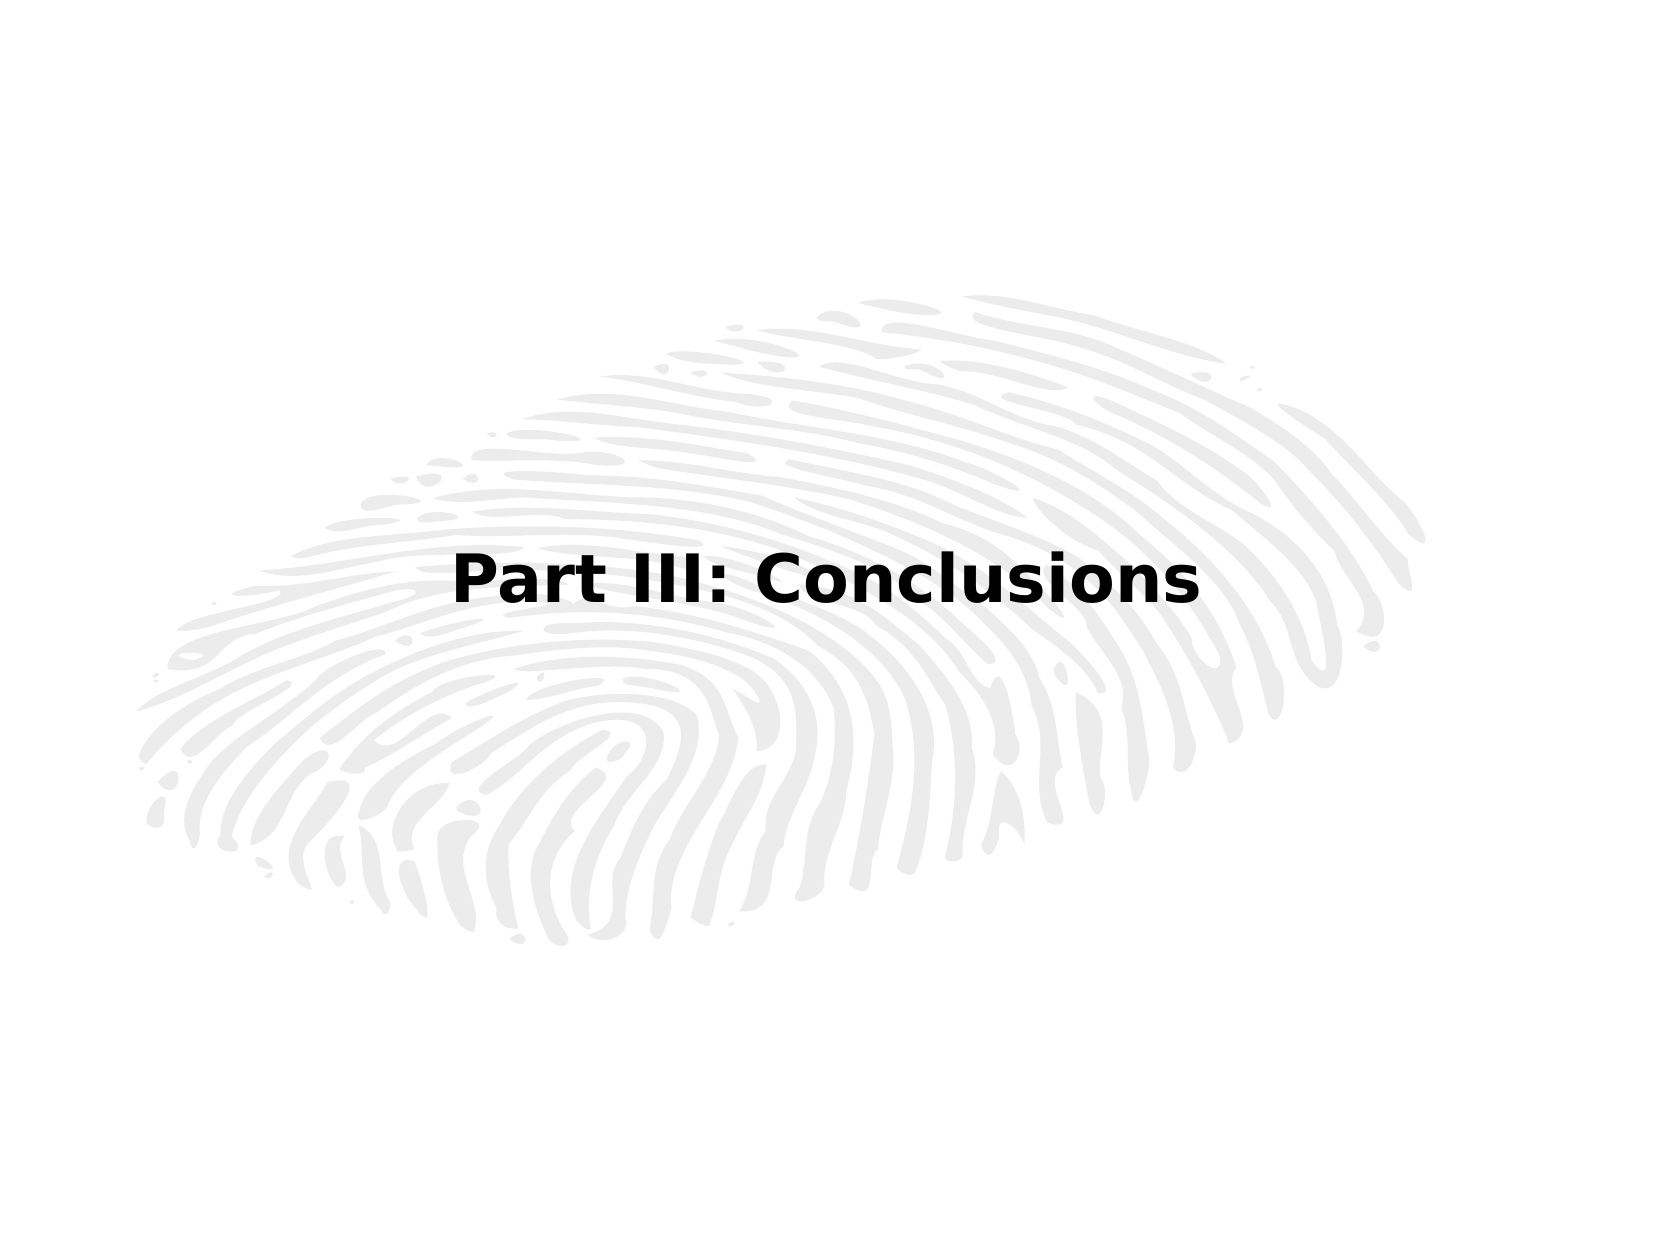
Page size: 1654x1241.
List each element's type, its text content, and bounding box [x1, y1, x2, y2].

subtitle Part III: Conclusions [82, 56, 1571, 1102]
